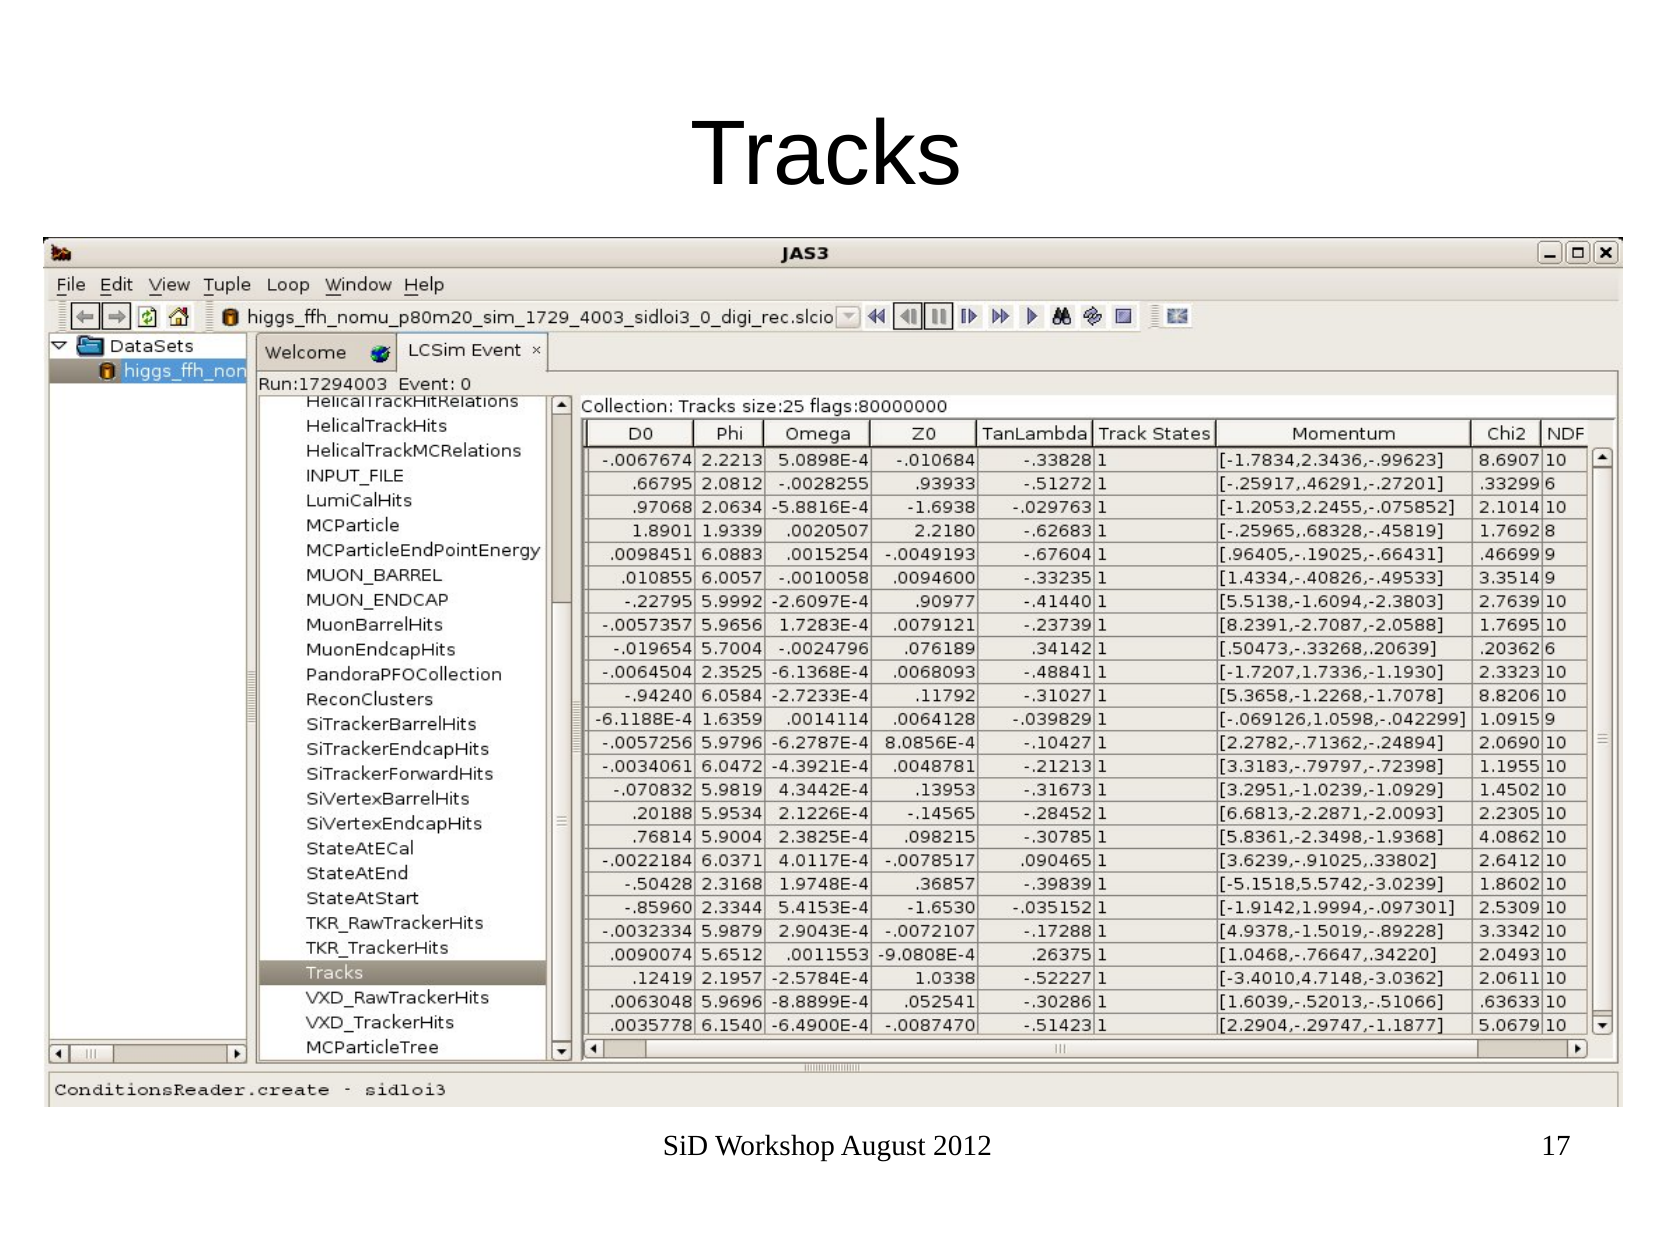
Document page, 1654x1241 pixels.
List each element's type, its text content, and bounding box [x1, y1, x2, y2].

picture [43, 237, 1623, 1107]
title Tracks [82, 56, 1571, 237]
